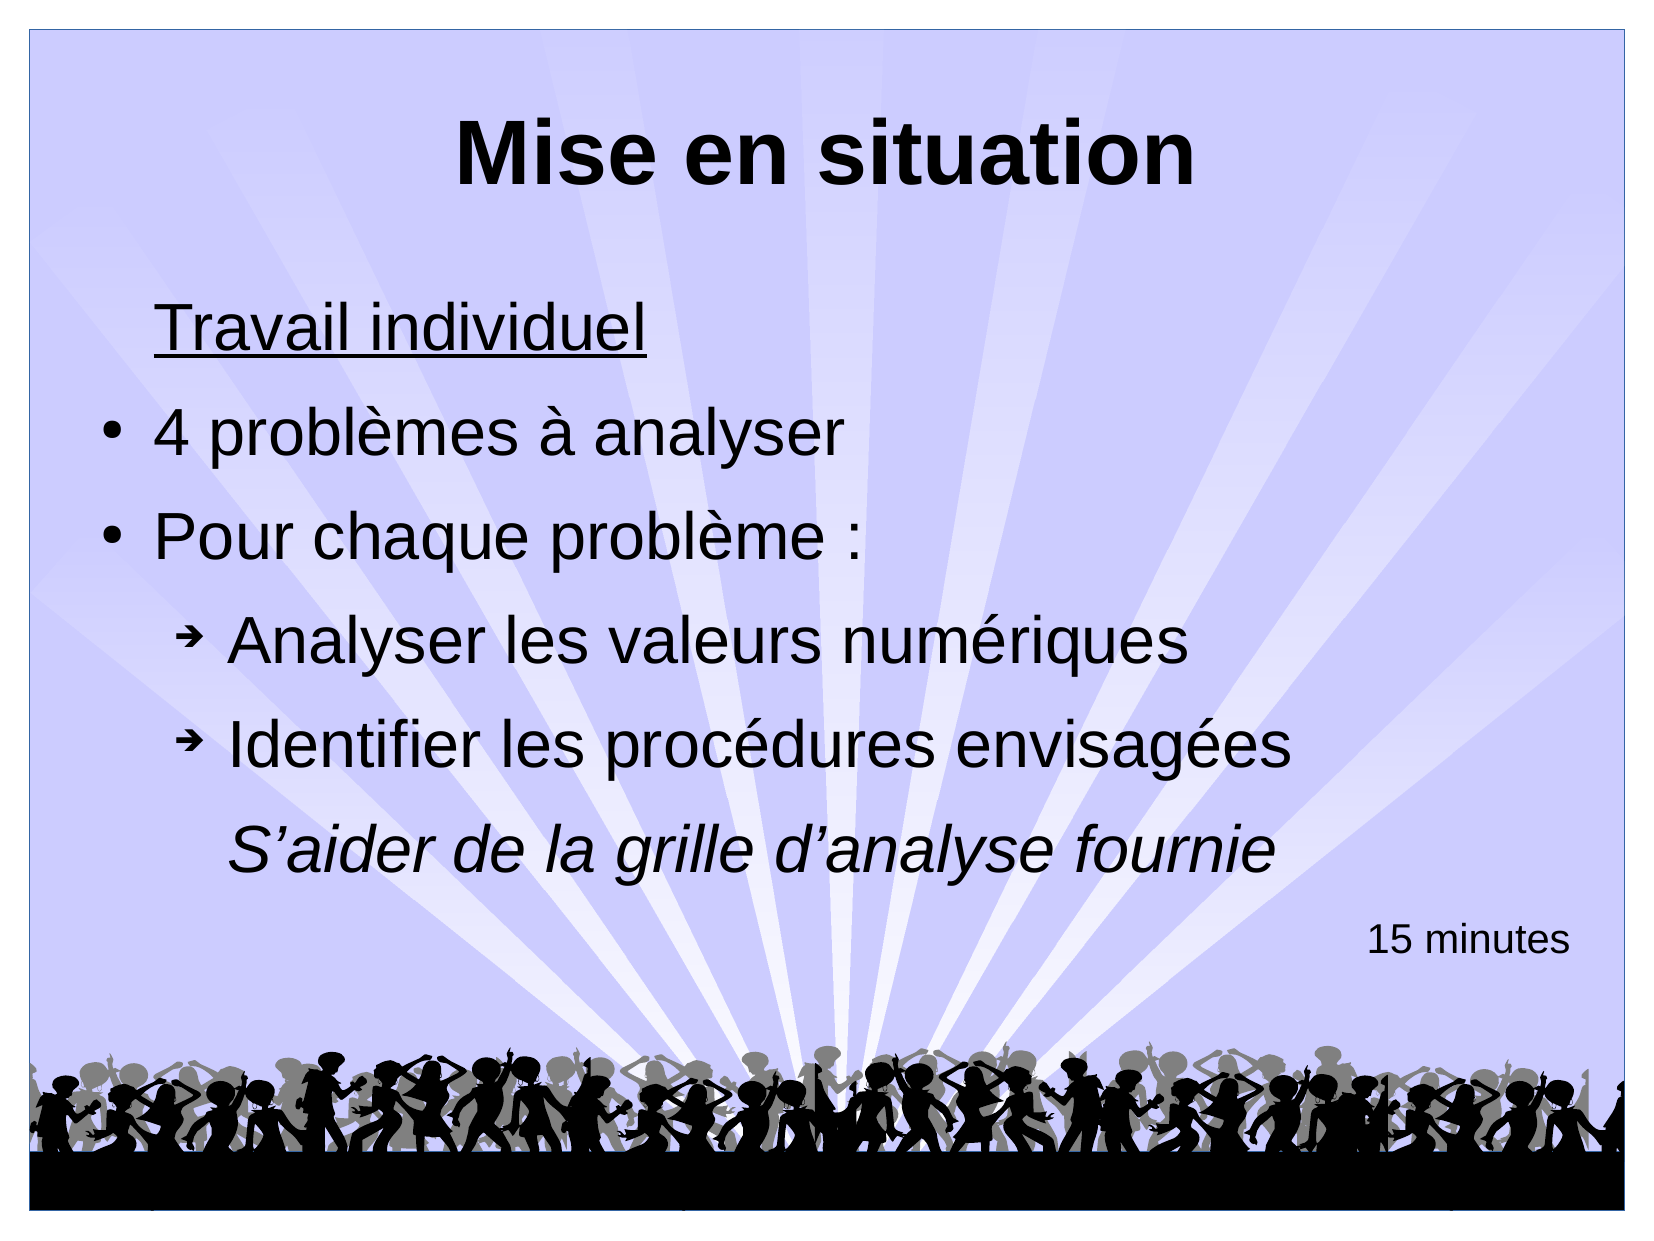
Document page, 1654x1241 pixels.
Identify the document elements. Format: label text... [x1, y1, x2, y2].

title Mise en situation [82, 49, 1571, 257]
list Travail individuel 4 problèmes à analyser Pour chaque problème : Analyser les valeurs numériques Identifier les procédures envisagées S’aider de la grille d’analyse fournie 15 minutes [82, 290, 1571, 1010]
